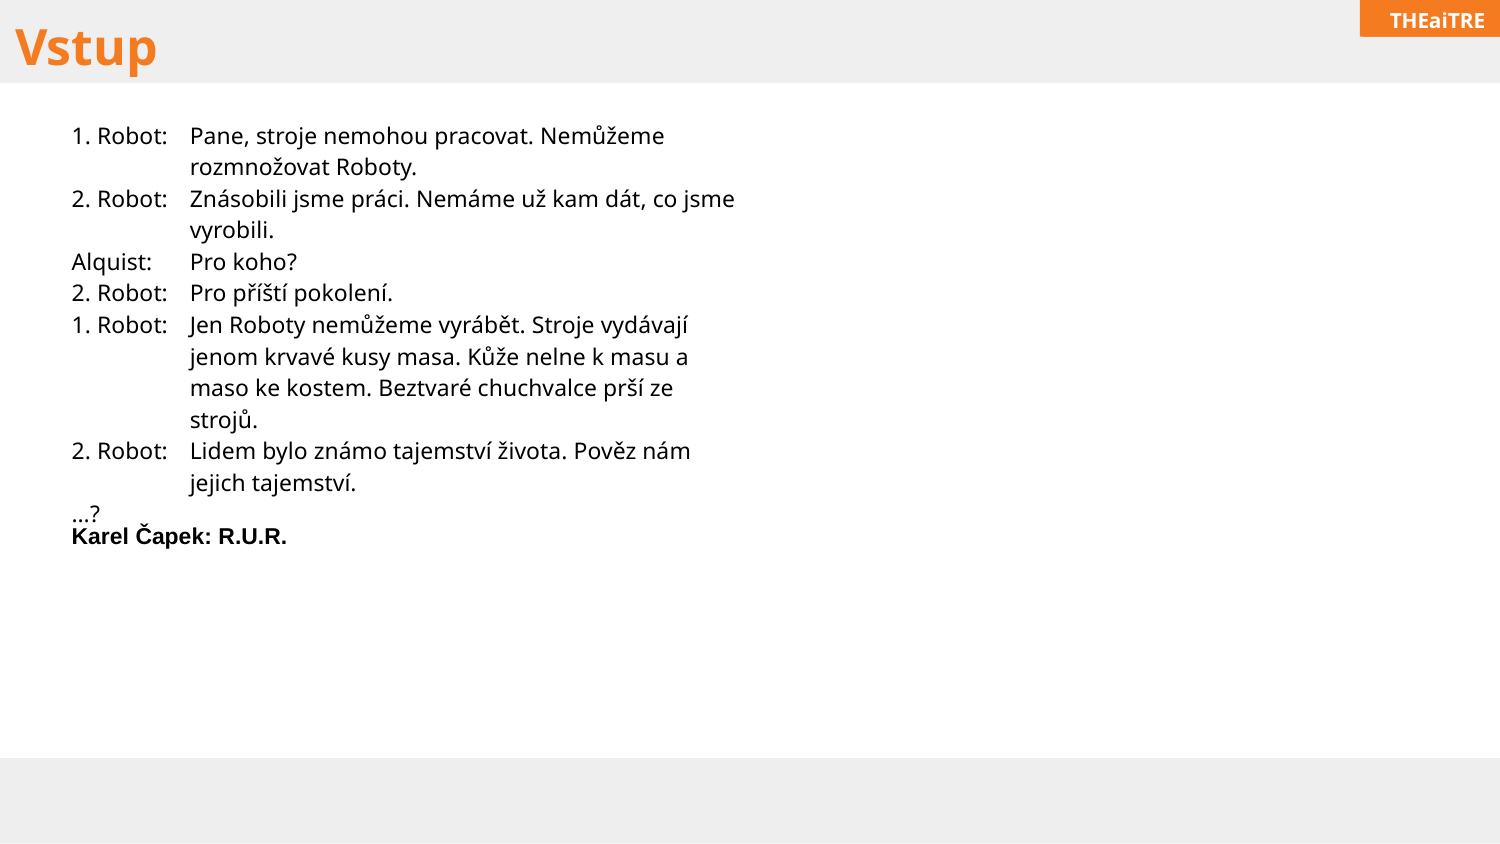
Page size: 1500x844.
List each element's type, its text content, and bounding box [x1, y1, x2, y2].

title Vstup [0, 0, 1500, 83]
text_box Karel Čapek: R.U.R. [56, 502, 645, 566]
list 1. Robot: Pane, stroje nemohou pracovat. Nemůžeme rozmnožovat Roboty. 2. Robot: Znásobili jsme práci. Nemáme už kam dát, co jsme vyrobili. Alquist: Pro koho? 2. Robot: Pro příští pokolení. 1. Robot: Jen Roboty nemůžeme vyrábět. Stroje vydávají jenom krvavé kusy masa. Kůže nelne k masu a maso ke kostem. Beztvaré chuchvalce prší ze strojů. 2. Robot: Lidem bylo známo tajemství života. Pověz nám jejich tajemství. …? [56, 102, 757, 505]
subtitle THEaiTRE [1362, 0, 1500, 37]
